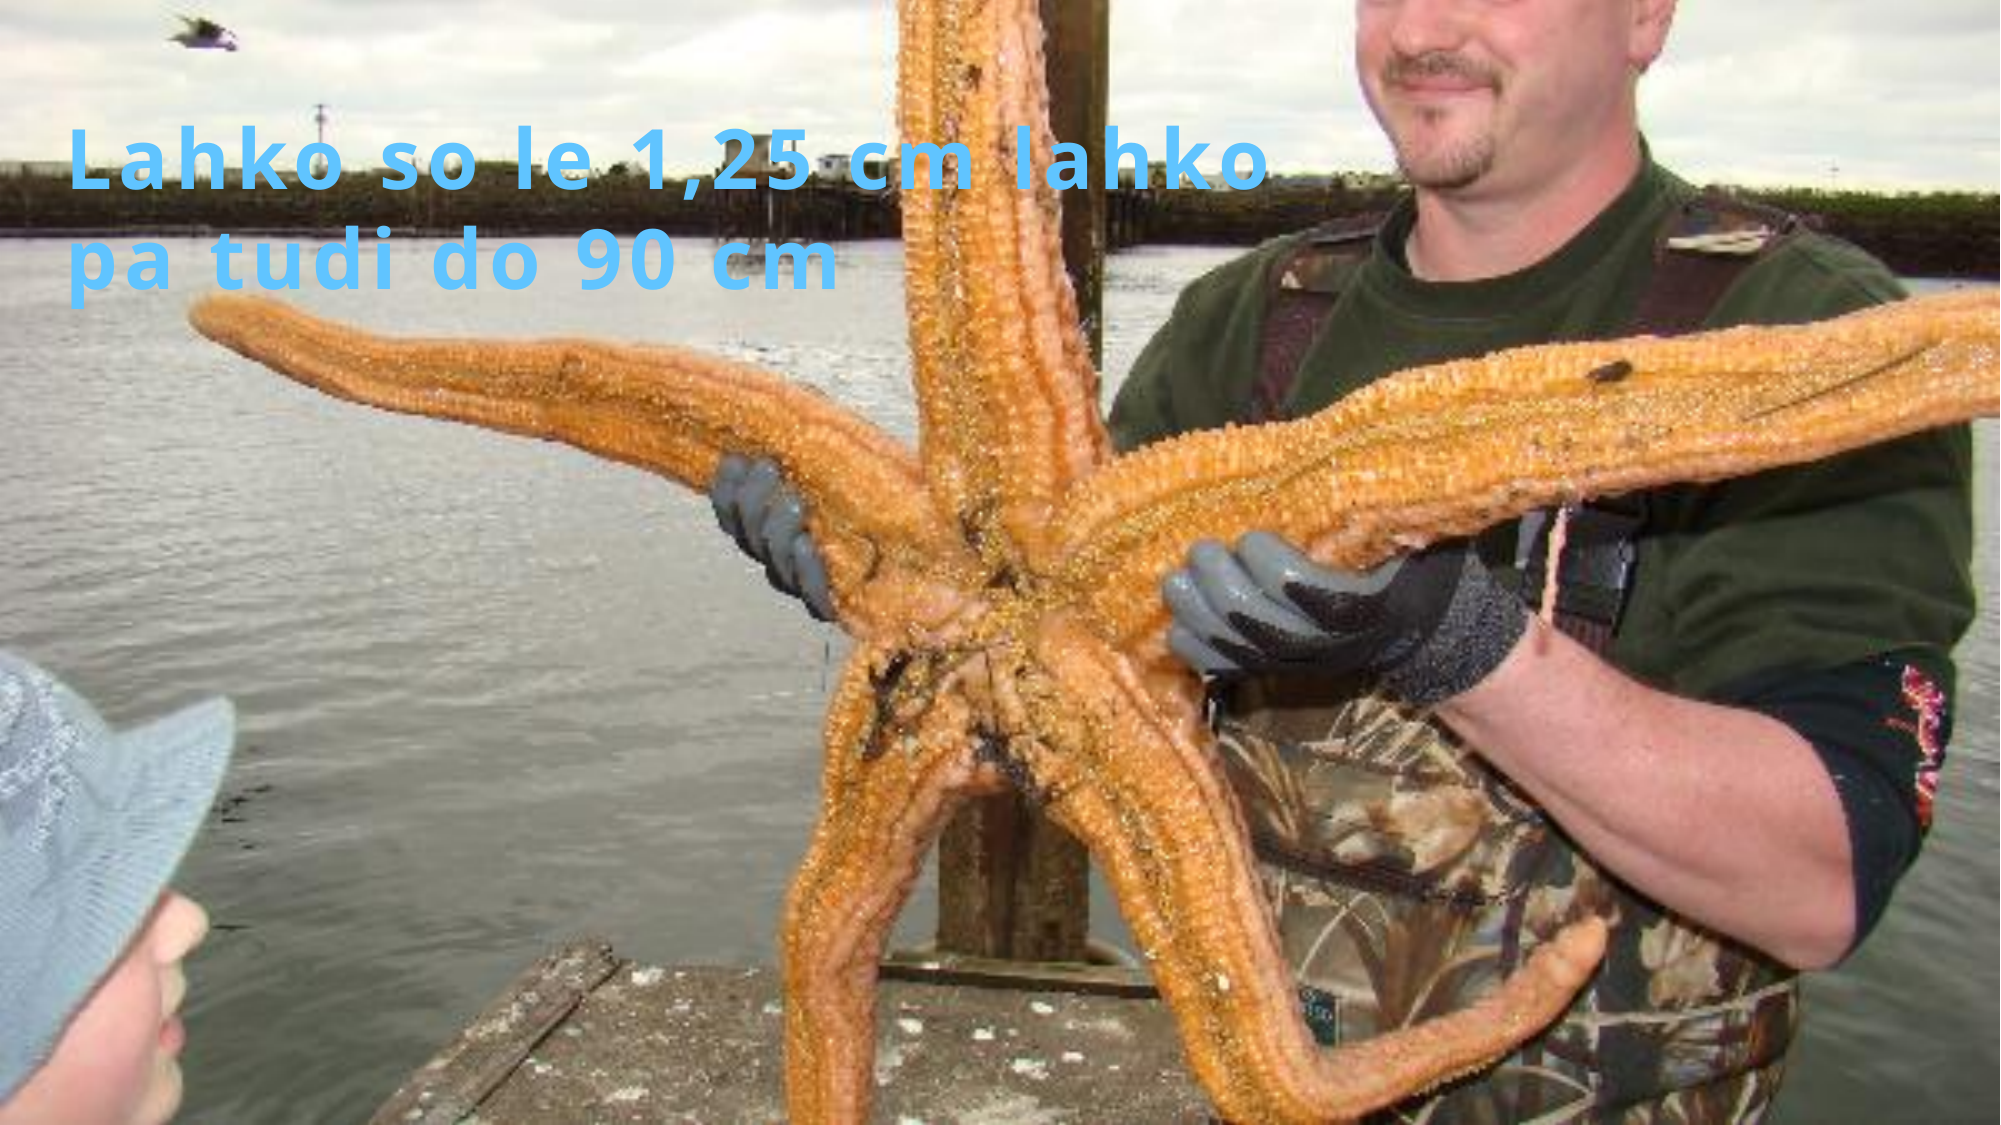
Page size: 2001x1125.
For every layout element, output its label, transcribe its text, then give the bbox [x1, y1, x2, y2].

text_box Lahko so le 1,25 cm lahko pa tudi do 90 cm [50, 98, 1314, 314]
picture [0, 0, 2000, 1125]
